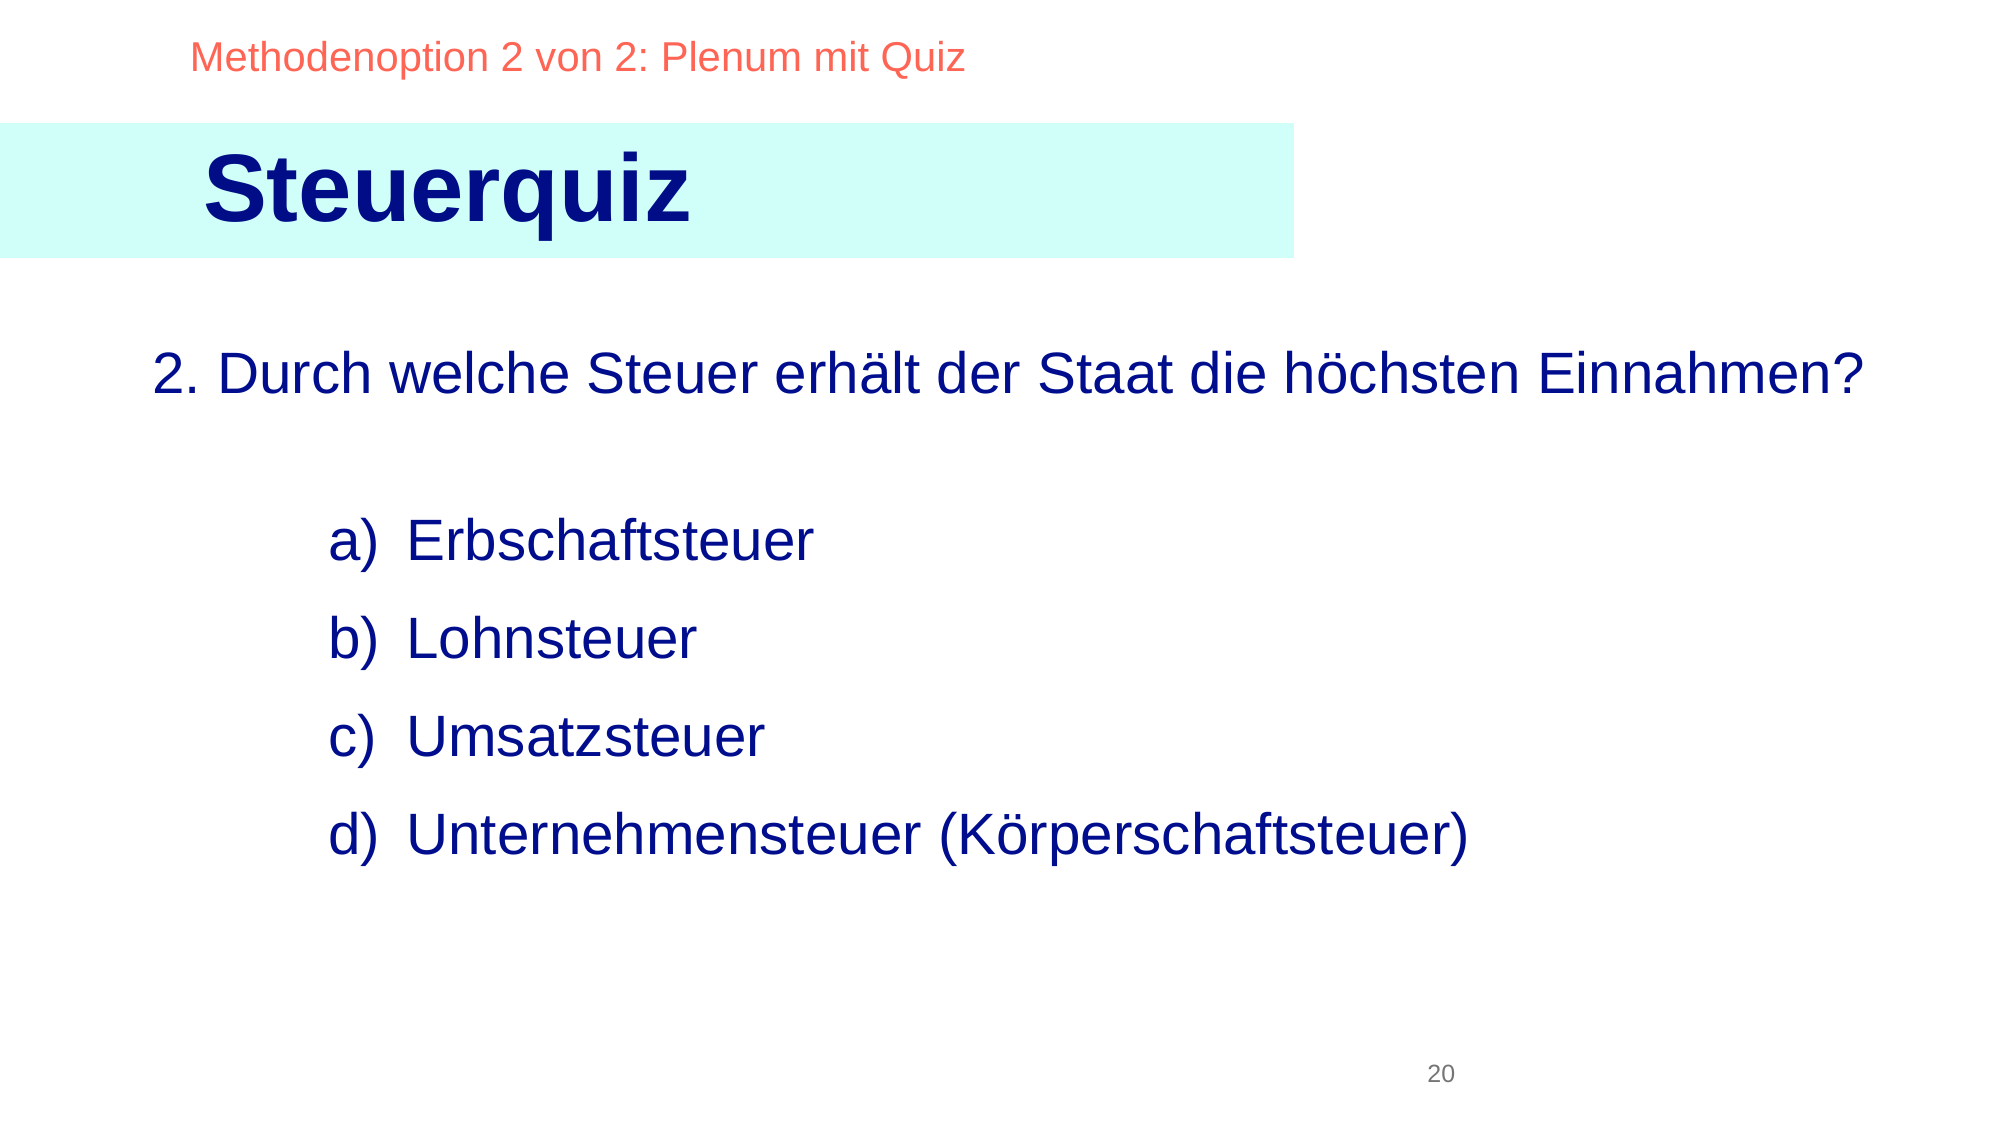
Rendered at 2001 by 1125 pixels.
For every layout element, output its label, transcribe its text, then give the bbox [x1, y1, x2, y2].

list Steuerquiz [150, 126, 1516, 255]
list 2. Durch welche Steuer erhält der Staat die höchsten Einnahmen? Erbschaftsteuer Lohnsteuer Umsatzsteuer Unternehmensteuer (Körperschaftsteuer) [137, 299, 1897, 1065]
list Methodenoption 2 von 2: Plenum mit Quiz [137, 27, 1274, 107]
